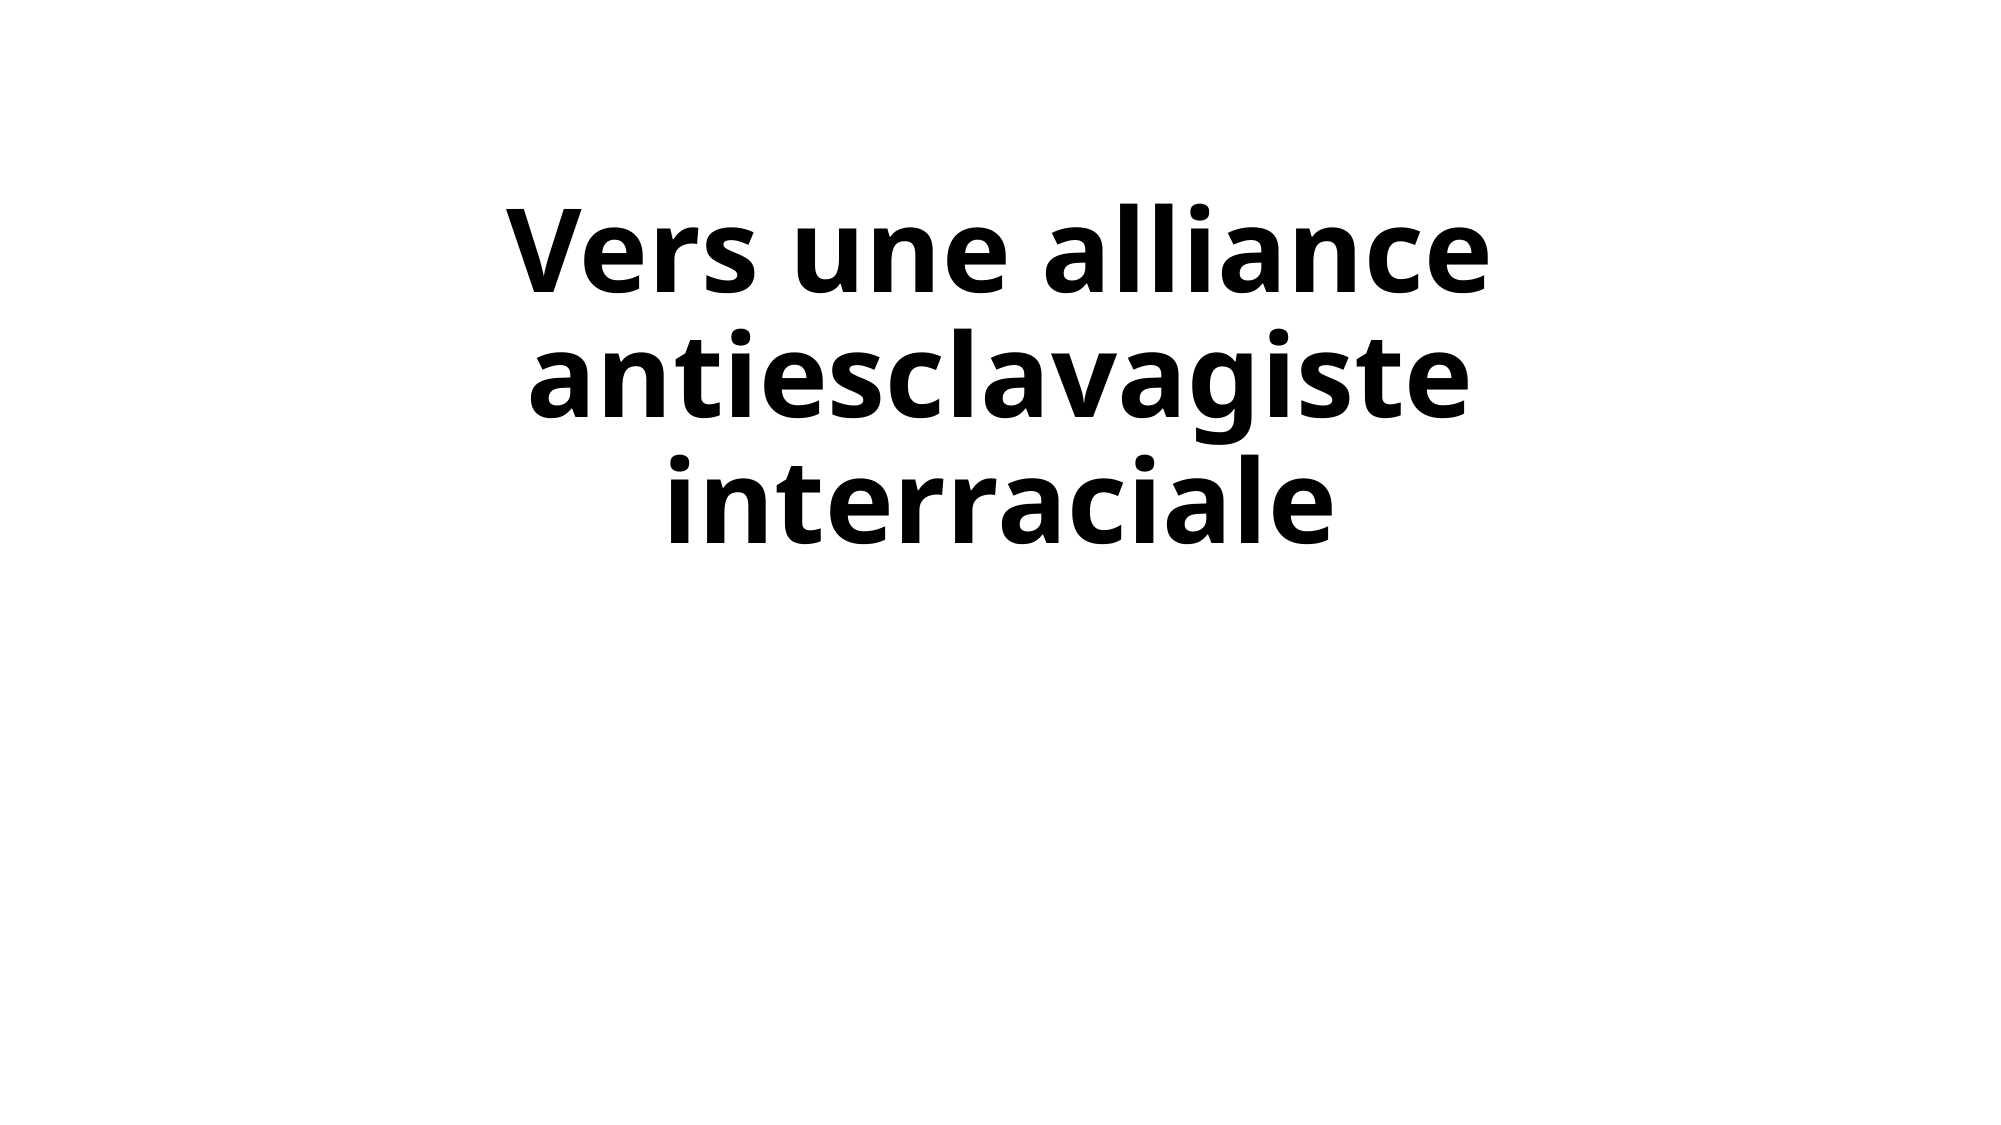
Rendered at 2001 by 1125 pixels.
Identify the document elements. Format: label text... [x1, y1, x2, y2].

title Vers une alliance antiesclavagiste interraciale [249, 184, 1750, 576]
